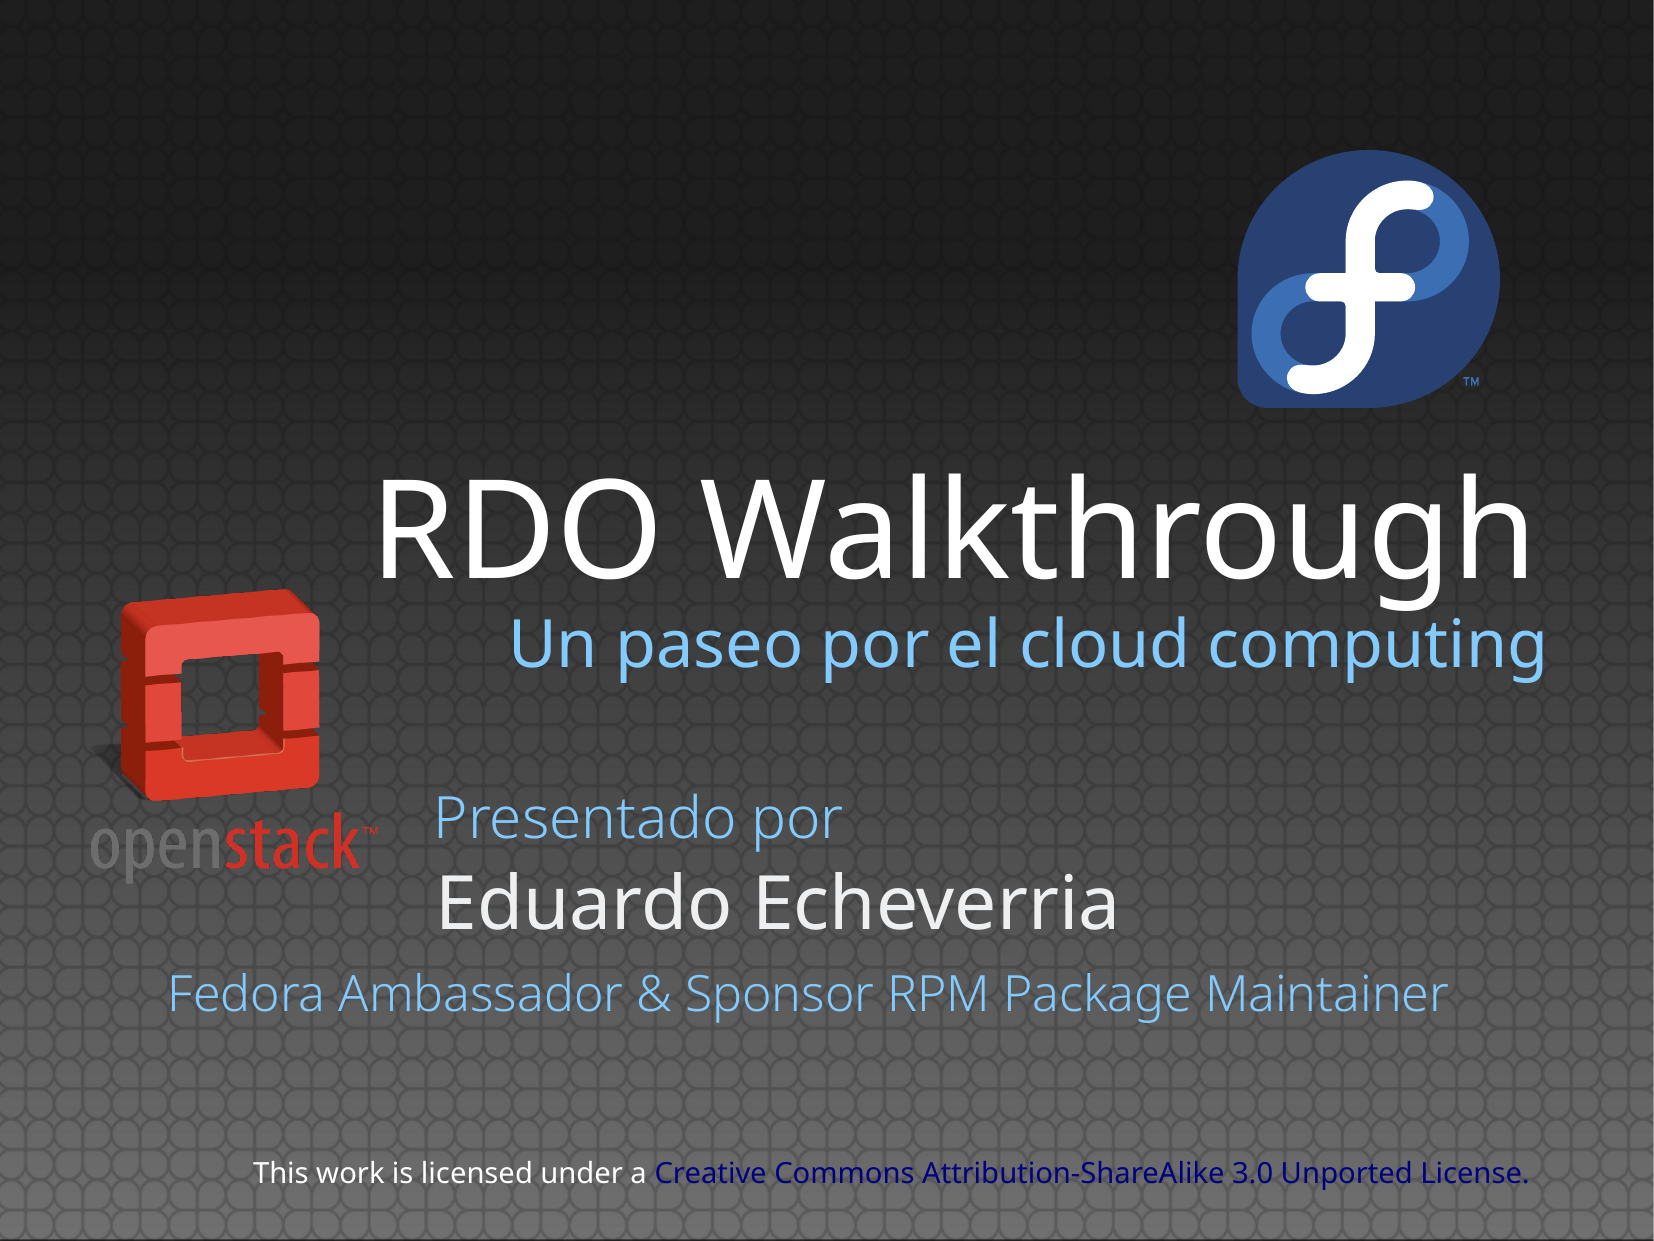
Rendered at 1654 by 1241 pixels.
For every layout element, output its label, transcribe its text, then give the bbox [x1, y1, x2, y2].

text_box RDO Walkthrough [115, 423, 1553, 579]
text_box Fedora Ambassador & Sponsor RPM Package Maintainer [189, 950, 1429, 1068]
picture [0, 0, 1654, 1241]
text_box This work is licensed under a Creative Commons Attribution-ShareAlike 3.0 Unported License. [142, 1144, 1546, 1229]
text_box Presentado por [419, 769, 890, 844]
subtitle Un paseo por el cloud computing [395, 603, 1550, 679]
text_box Eduardo Echeverria [420, 842, 1185, 934]
